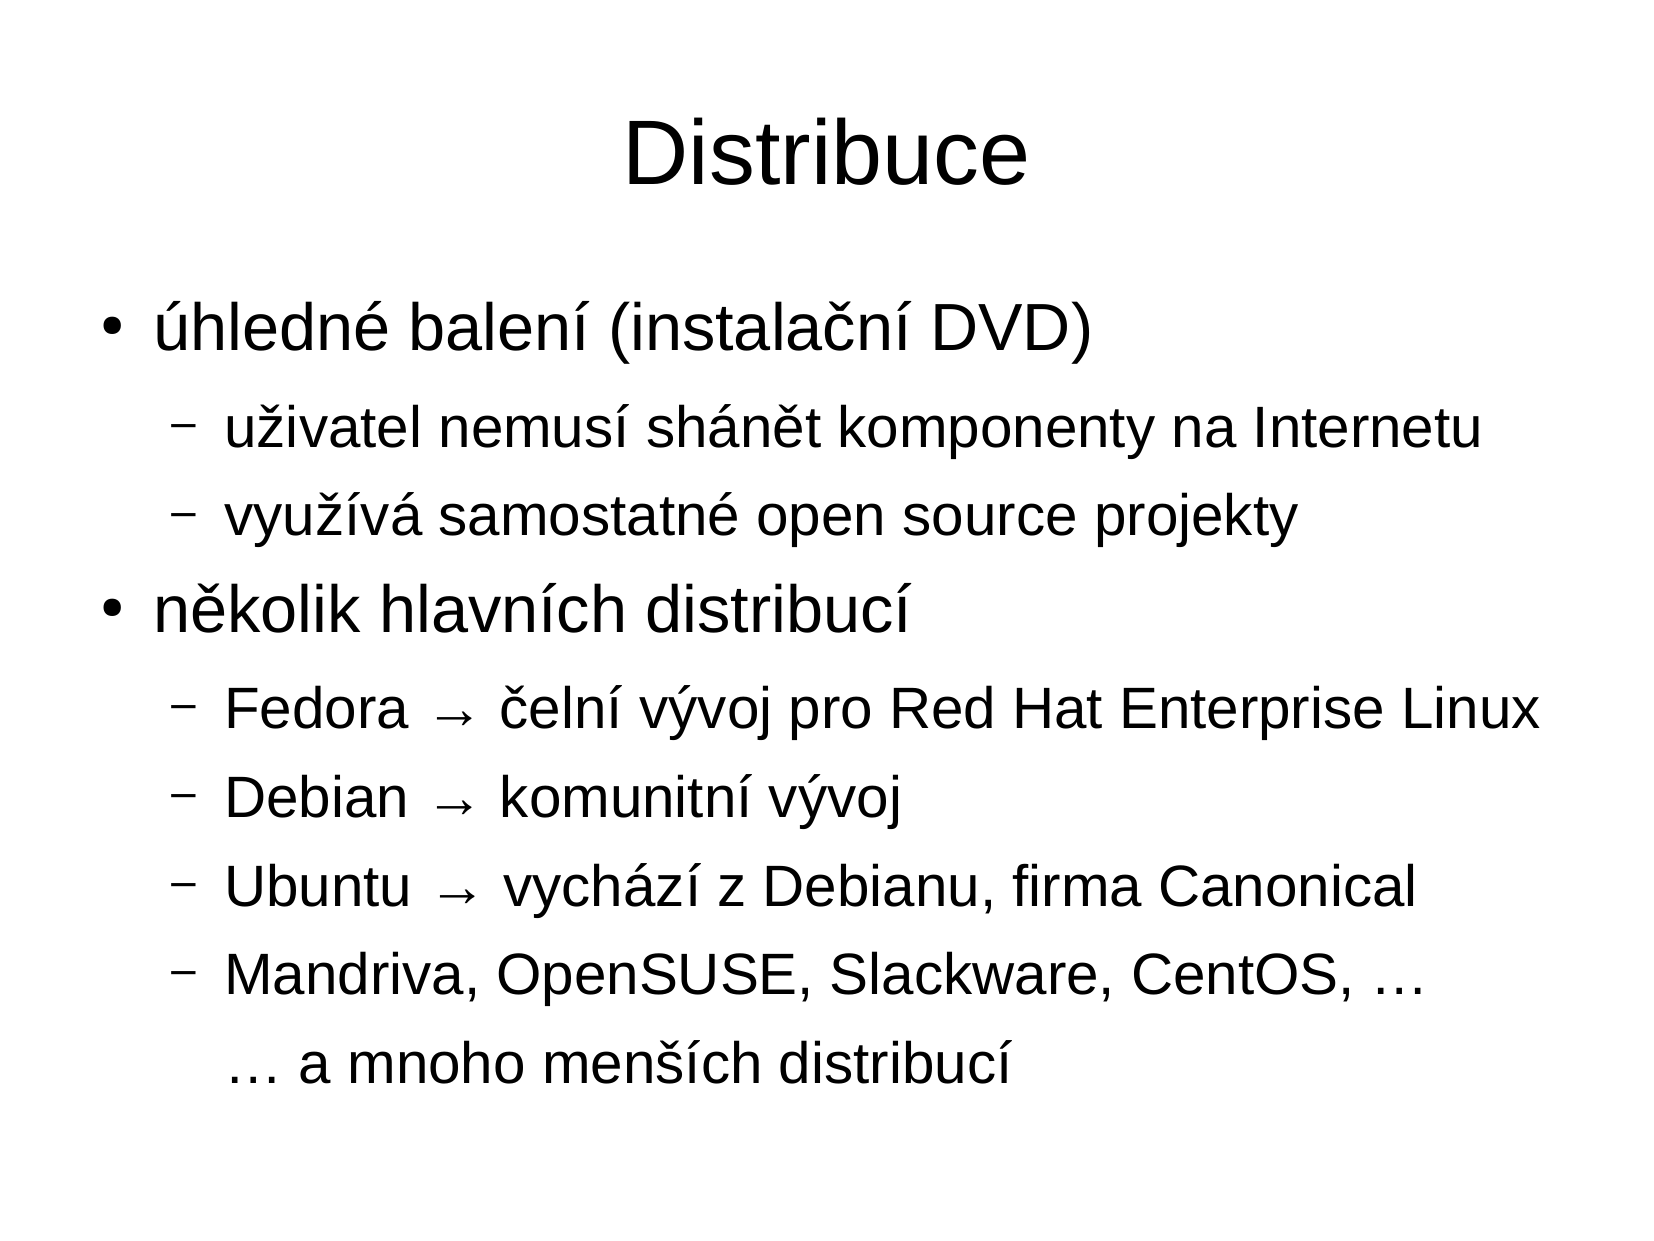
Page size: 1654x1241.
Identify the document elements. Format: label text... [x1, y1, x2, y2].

title Distribuce [82, 49, 1571, 257]
list úhledné balení (instalační DVD) uživatel nemusí shánět komponenty na Internetu využívá samostatné open source projekty několik hlavních distribucí Fedora → čelní vývoj pro Red Hat Enterprise Linux Debian → komunitní vývoj Ubuntu → vychází z Debianu, firma Canonical Mandriva, OpenSUSE, Slackware, CentOS, … … a mnoho menších distribucí [82, 290, 1571, 1109]
